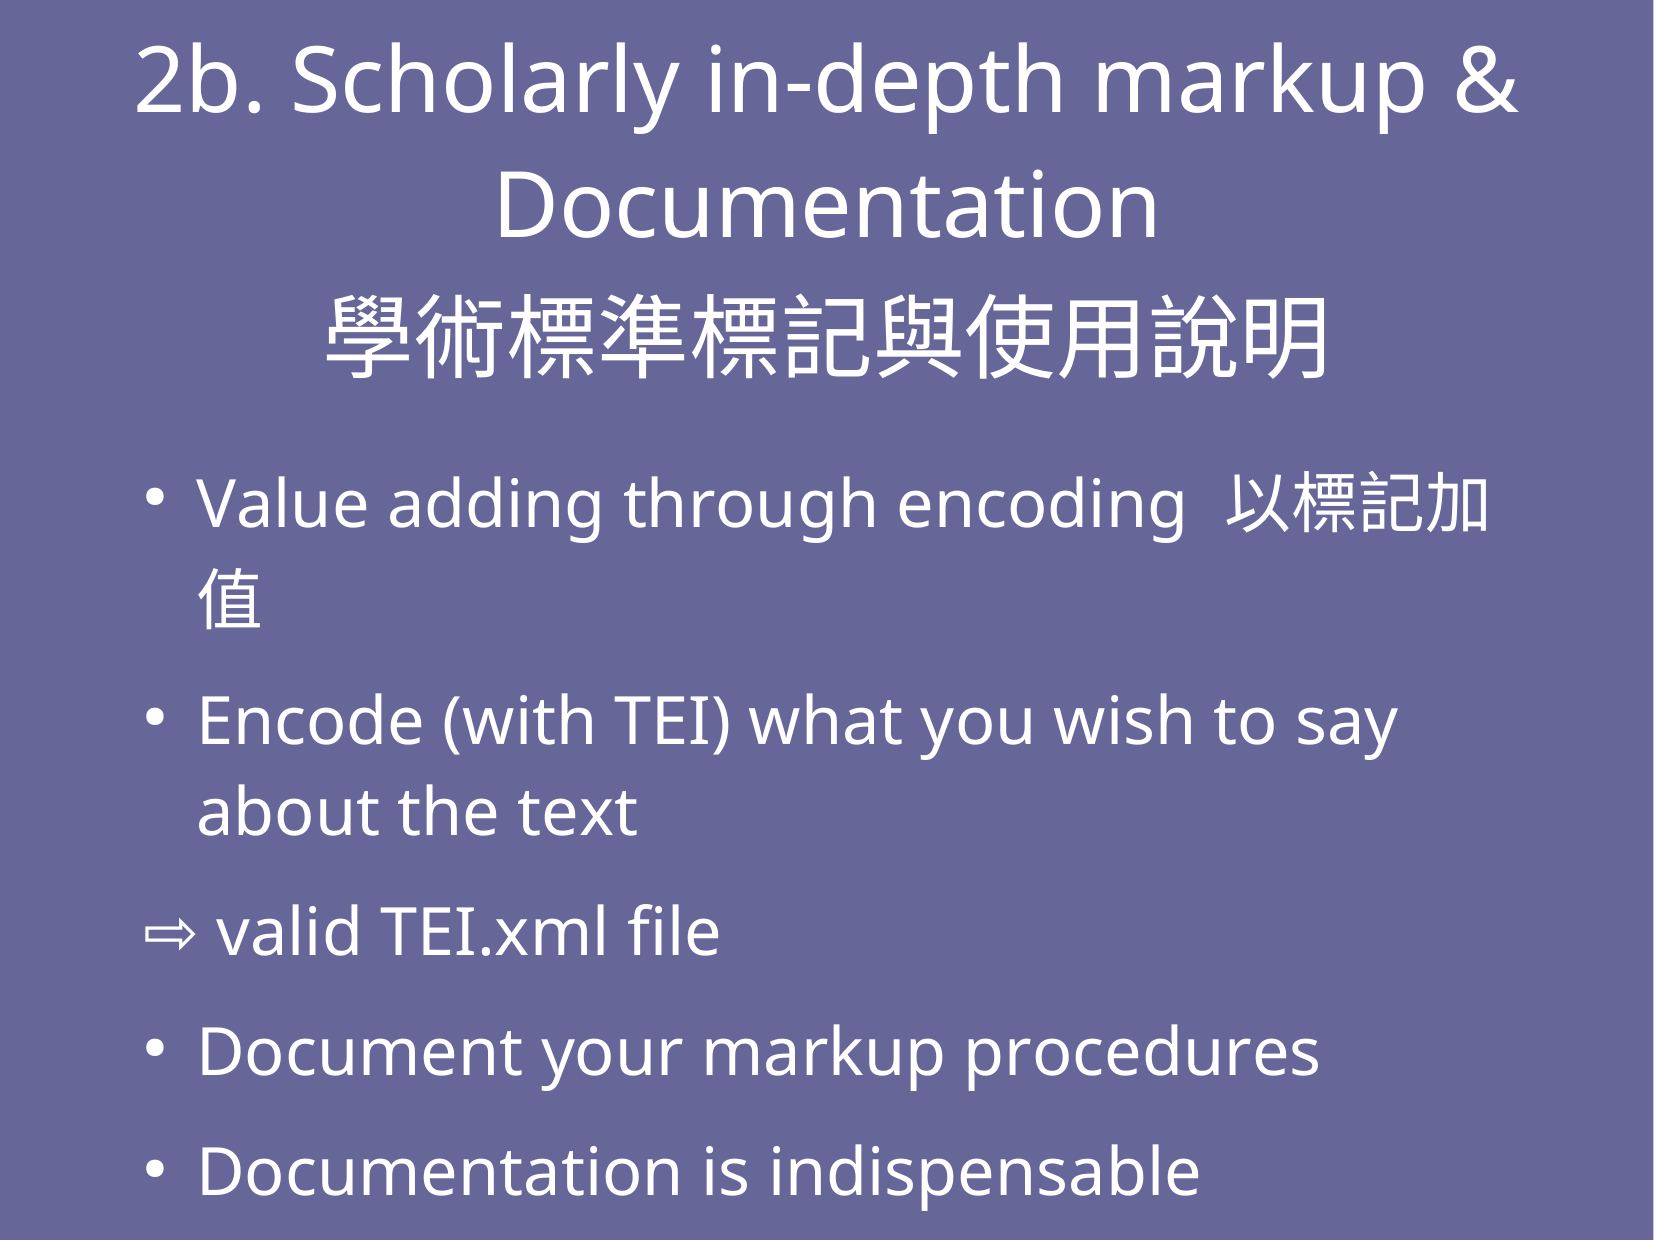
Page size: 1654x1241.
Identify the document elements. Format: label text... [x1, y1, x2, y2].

list Value adding through encoding 以標記加值 Encode (with TEI) what you wish to say about the text ⇨ valid TEI.xml file Document your markup procedures Documentation is indispensable [125, 450, 1538, 1163]
title 2b. Scholarly in-depth markup & Documentation 學術標準標記與使用說明 [121, 22, 1534, 391]
